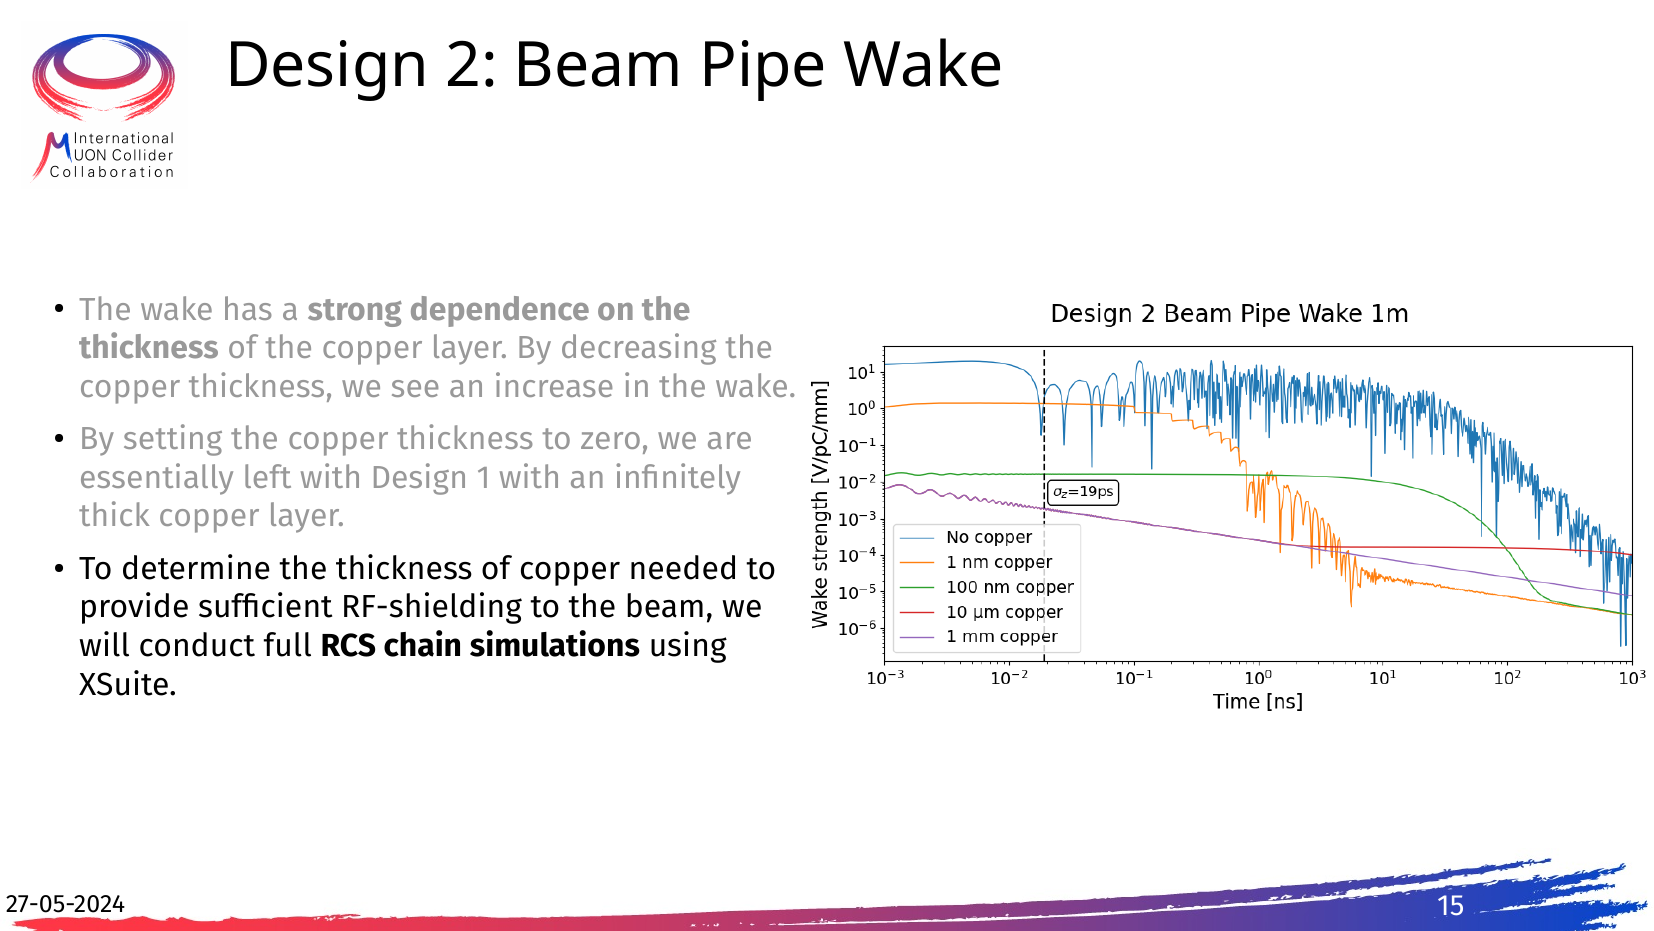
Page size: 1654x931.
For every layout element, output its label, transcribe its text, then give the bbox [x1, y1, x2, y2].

picture [21, 21, 188, 189]
title Design 2: Beam Pipe Wake [225, 19, 1571, 181]
picture [0, 848, 1654, 931]
picture [803, 294, 1654, 721]
list The wake has a strong dependence on the thickness of the copper layer. By decreasing the copper thickness, we see an increase in the wake. By setting the copper thickness to zero, we are essentially left with Design 1 with an infinitely thick copper layer. To determine the thickness of copper needed to provide sufficient RF-shielding to the beam, we will conduct full RCS chain simulations using XSuite. [45, 290, 804, 735]
